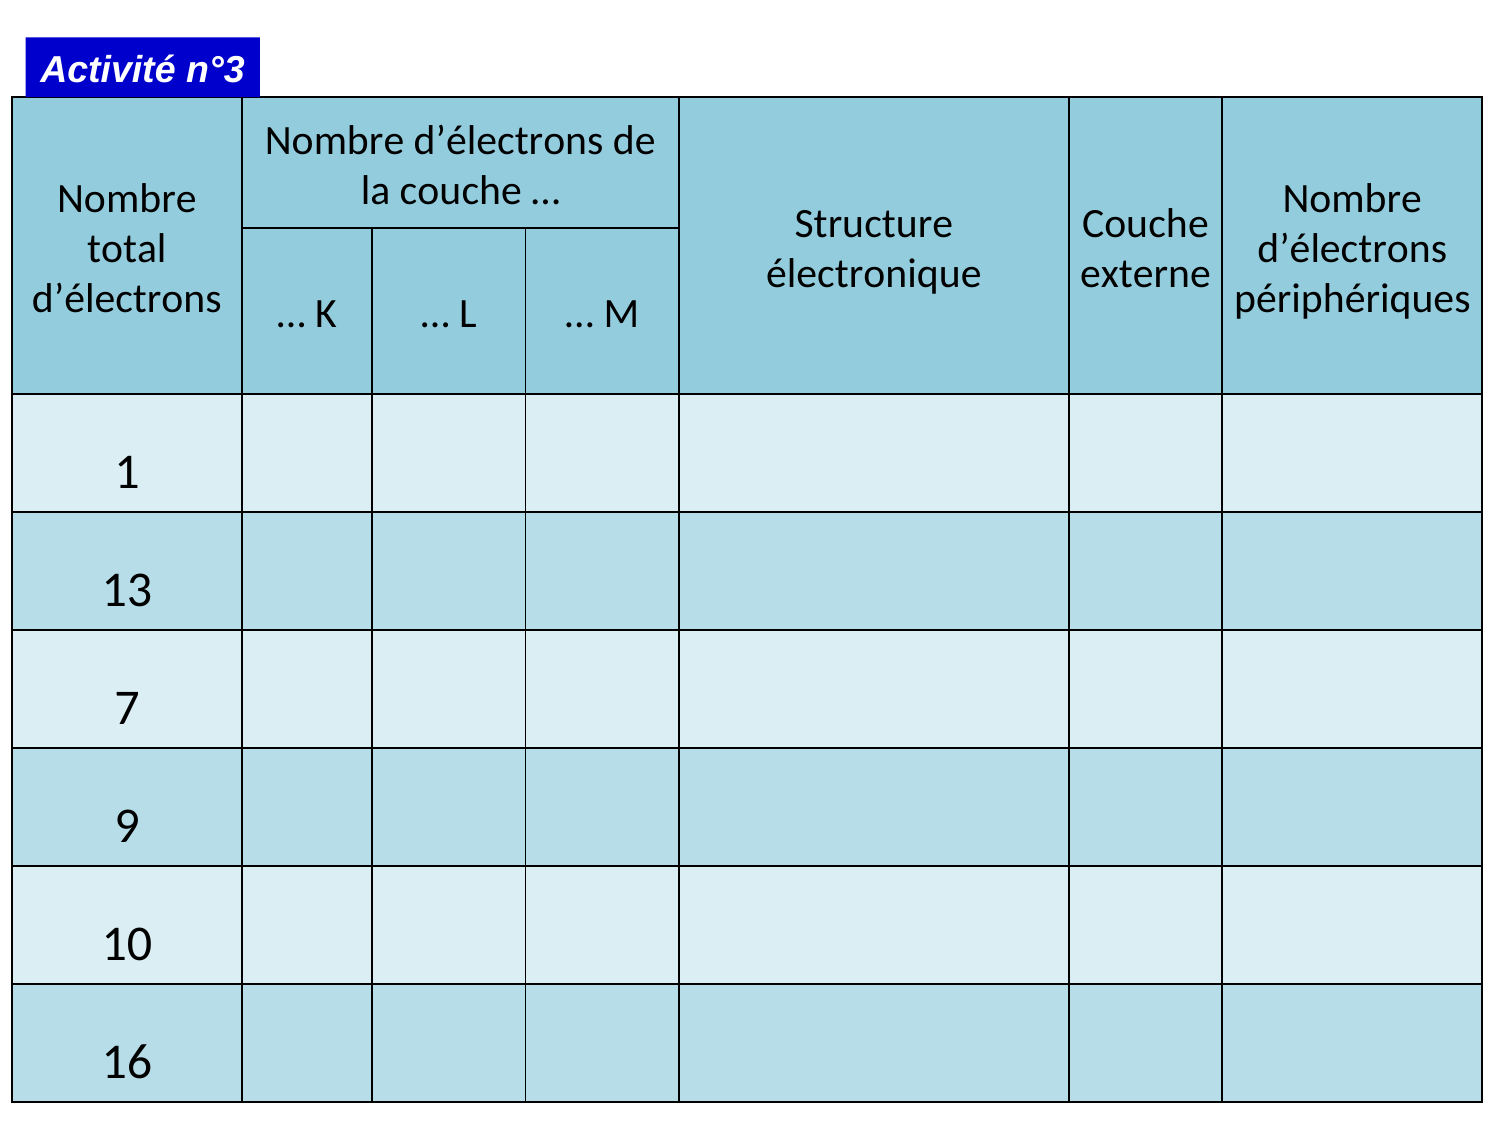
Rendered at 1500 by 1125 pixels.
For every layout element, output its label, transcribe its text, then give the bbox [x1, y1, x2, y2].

table_header Nombre total d’électrons [13, 98, 241, 393]
table_cell [680, 395, 1068, 511]
table_cell [243, 749, 371, 865]
table_cell [1223, 631, 1481, 747]
table_cell [1223, 985, 1481, 1101]
table_cell 1 [13, 395, 241, 511]
table_cell … L [373, 229, 525, 393]
table_cell [373, 867, 525, 983]
table_cell [526, 513, 678, 629]
table_cell [1070, 867, 1221, 983]
table_header Nombre d’électrons périphériques [1223, 98, 1481, 393]
table_cell [373, 985, 525, 1101]
table_cell 16 [13, 985, 241, 1101]
table_cell [1070, 631, 1221, 747]
table_cell … M [526, 229, 678, 393]
table_cell [373, 749, 525, 865]
table_header Nombre d’électrons de la couche … [243, 98, 678, 227]
table_cell 7 [13, 631, 241, 747]
table_cell [680, 631, 1068, 747]
table_cell [243, 985, 371, 1101]
table_cell [526, 395, 678, 511]
table_cell [526, 867, 678, 983]
table_cell [243, 513, 371, 629]
table_cell [1070, 985, 1221, 1101]
table_cell [680, 749, 1068, 865]
table_cell [1223, 749, 1481, 865]
table_cell [1070, 749, 1221, 865]
table_cell [526, 985, 678, 1101]
table_cell [526, 749, 678, 865]
table_cell [1223, 513, 1481, 629]
table_cell 13 [13, 513, 241, 629]
table_cell [680, 985, 1068, 1101]
table_cell 9 [13, 749, 241, 865]
table_cell [680, 867, 1068, 983]
table_cell 10 [13, 867, 241, 983]
table_cell … K [243, 229, 371, 393]
table_cell [373, 631, 525, 747]
table_cell [1223, 395, 1481, 511]
text_box Activité n°3 [25, 37, 260, 98]
table_cell [1070, 395, 1221, 511]
table_cell [680, 513, 1068, 629]
table_header Structure électronique [680, 98, 1068, 393]
table_cell [1070, 513, 1221, 629]
table_cell [243, 867, 371, 983]
table_cell [243, 631, 371, 747]
table_cell [526, 631, 678, 747]
table_header Couche externe [1070, 98, 1221, 393]
table_cell [373, 395, 525, 511]
table_cell [1223, 867, 1481, 983]
table_cell [373, 513, 525, 629]
table_cell [243, 395, 371, 511]
